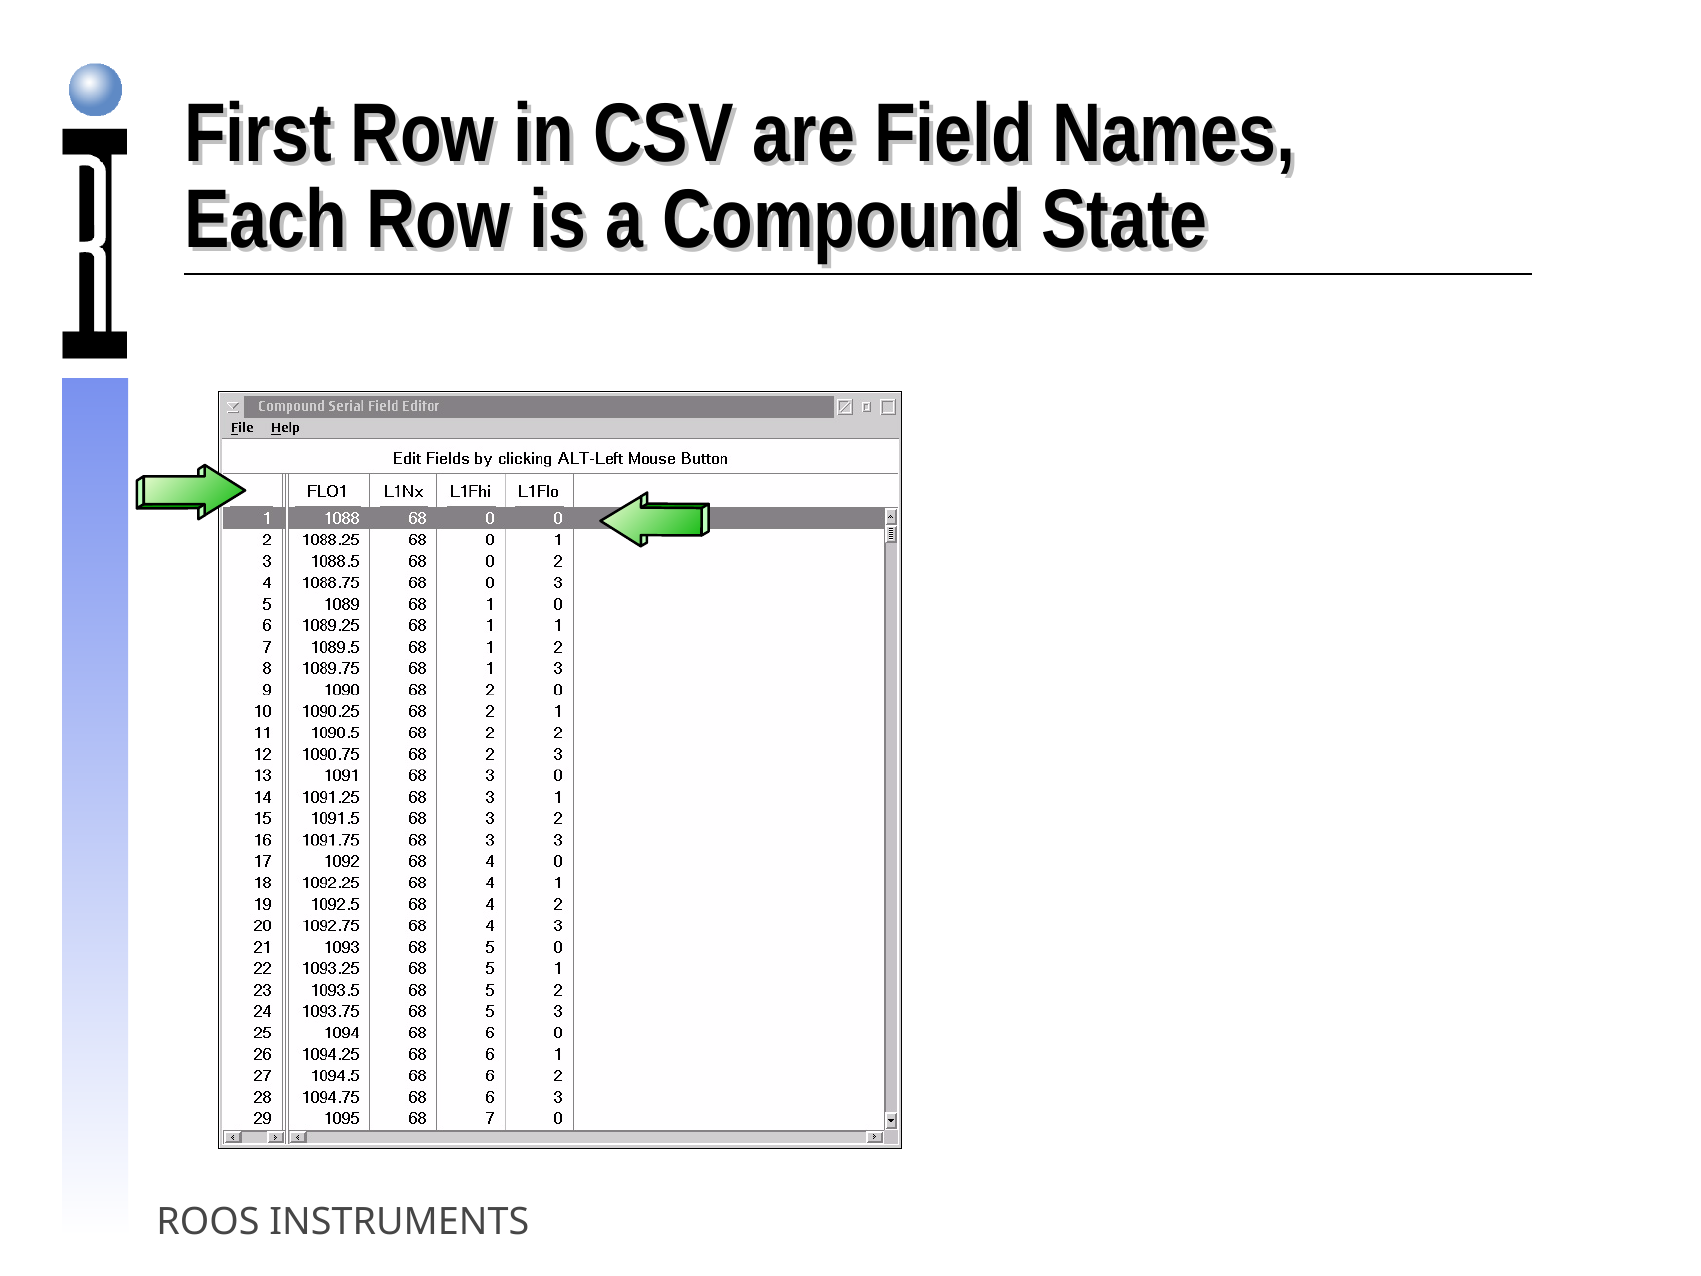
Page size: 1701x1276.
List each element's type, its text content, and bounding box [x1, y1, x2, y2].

text_box [136, 464, 246, 520]
text_box First Row in CSV are Field Names, Each Row is a Compound State [184, 92, 1539, 274]
text_box [600, 492, 709, 547]
picture [218, 391, 902, 1149]
